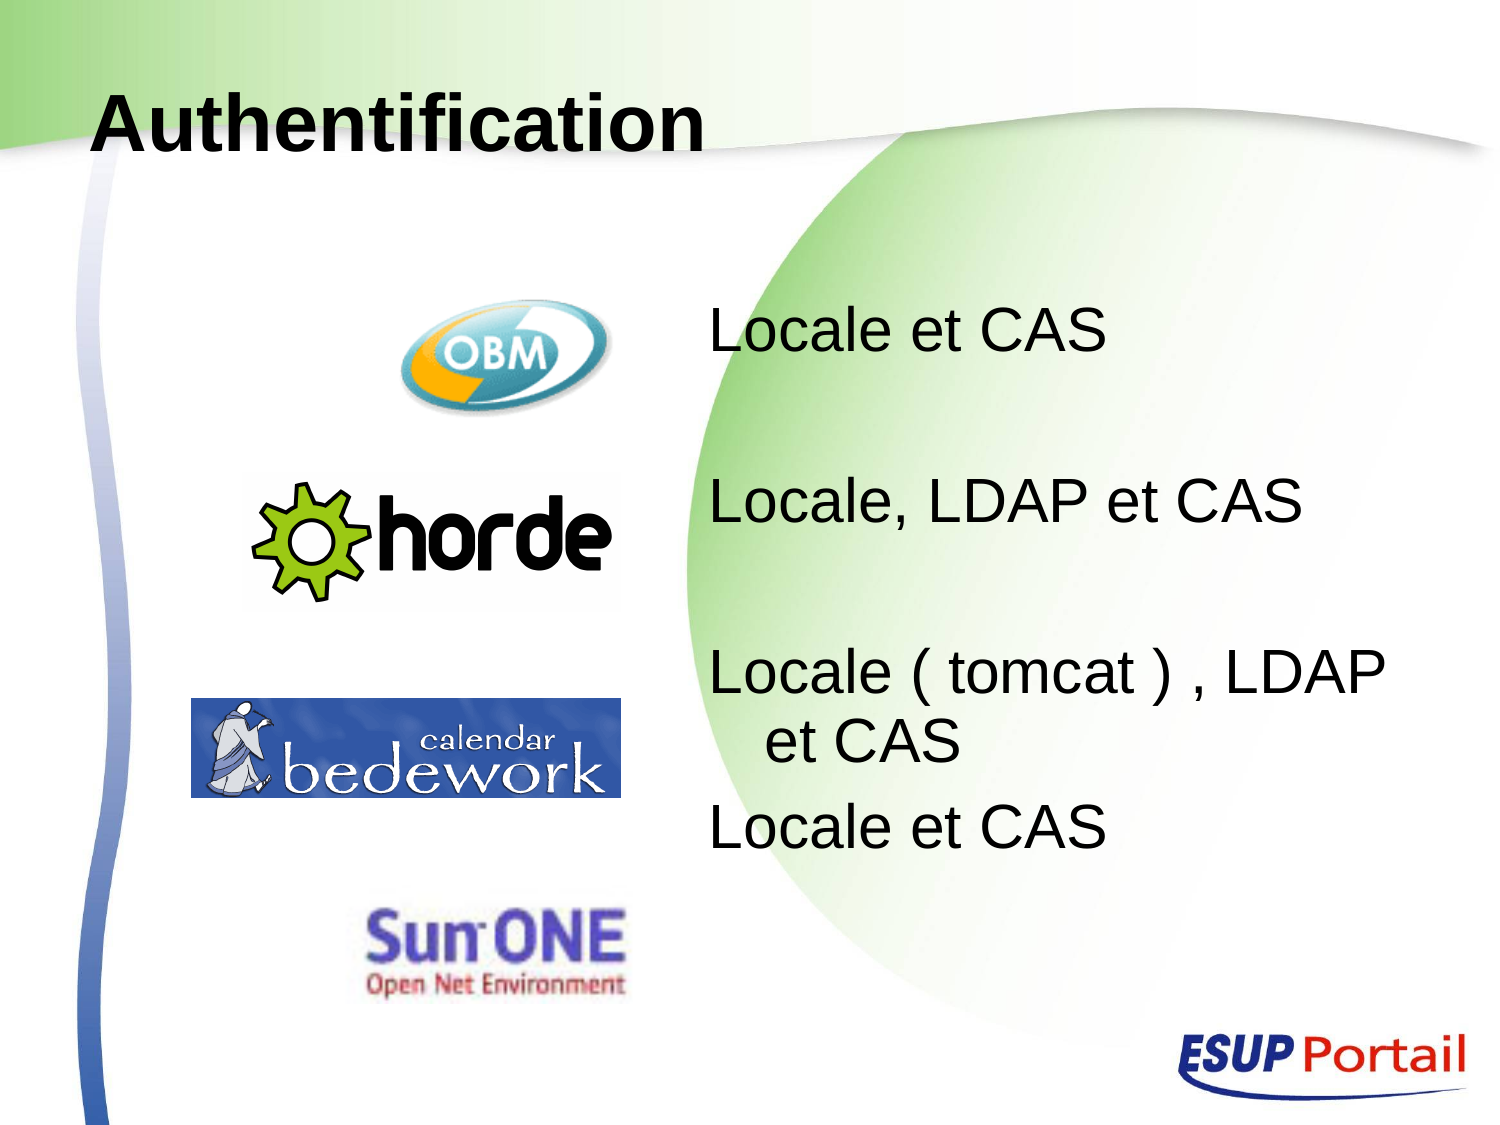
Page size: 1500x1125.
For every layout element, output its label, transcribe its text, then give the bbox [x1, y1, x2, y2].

list Locale et CAS Locale, LDAP et CAS Locale ( tomcat ) , LDAP et CAS Locale et CAS [708, 295, 1426, 1023]
picture [0, 0, 1500, 1125]
title Authentification [88, 9, 1364, 237]
